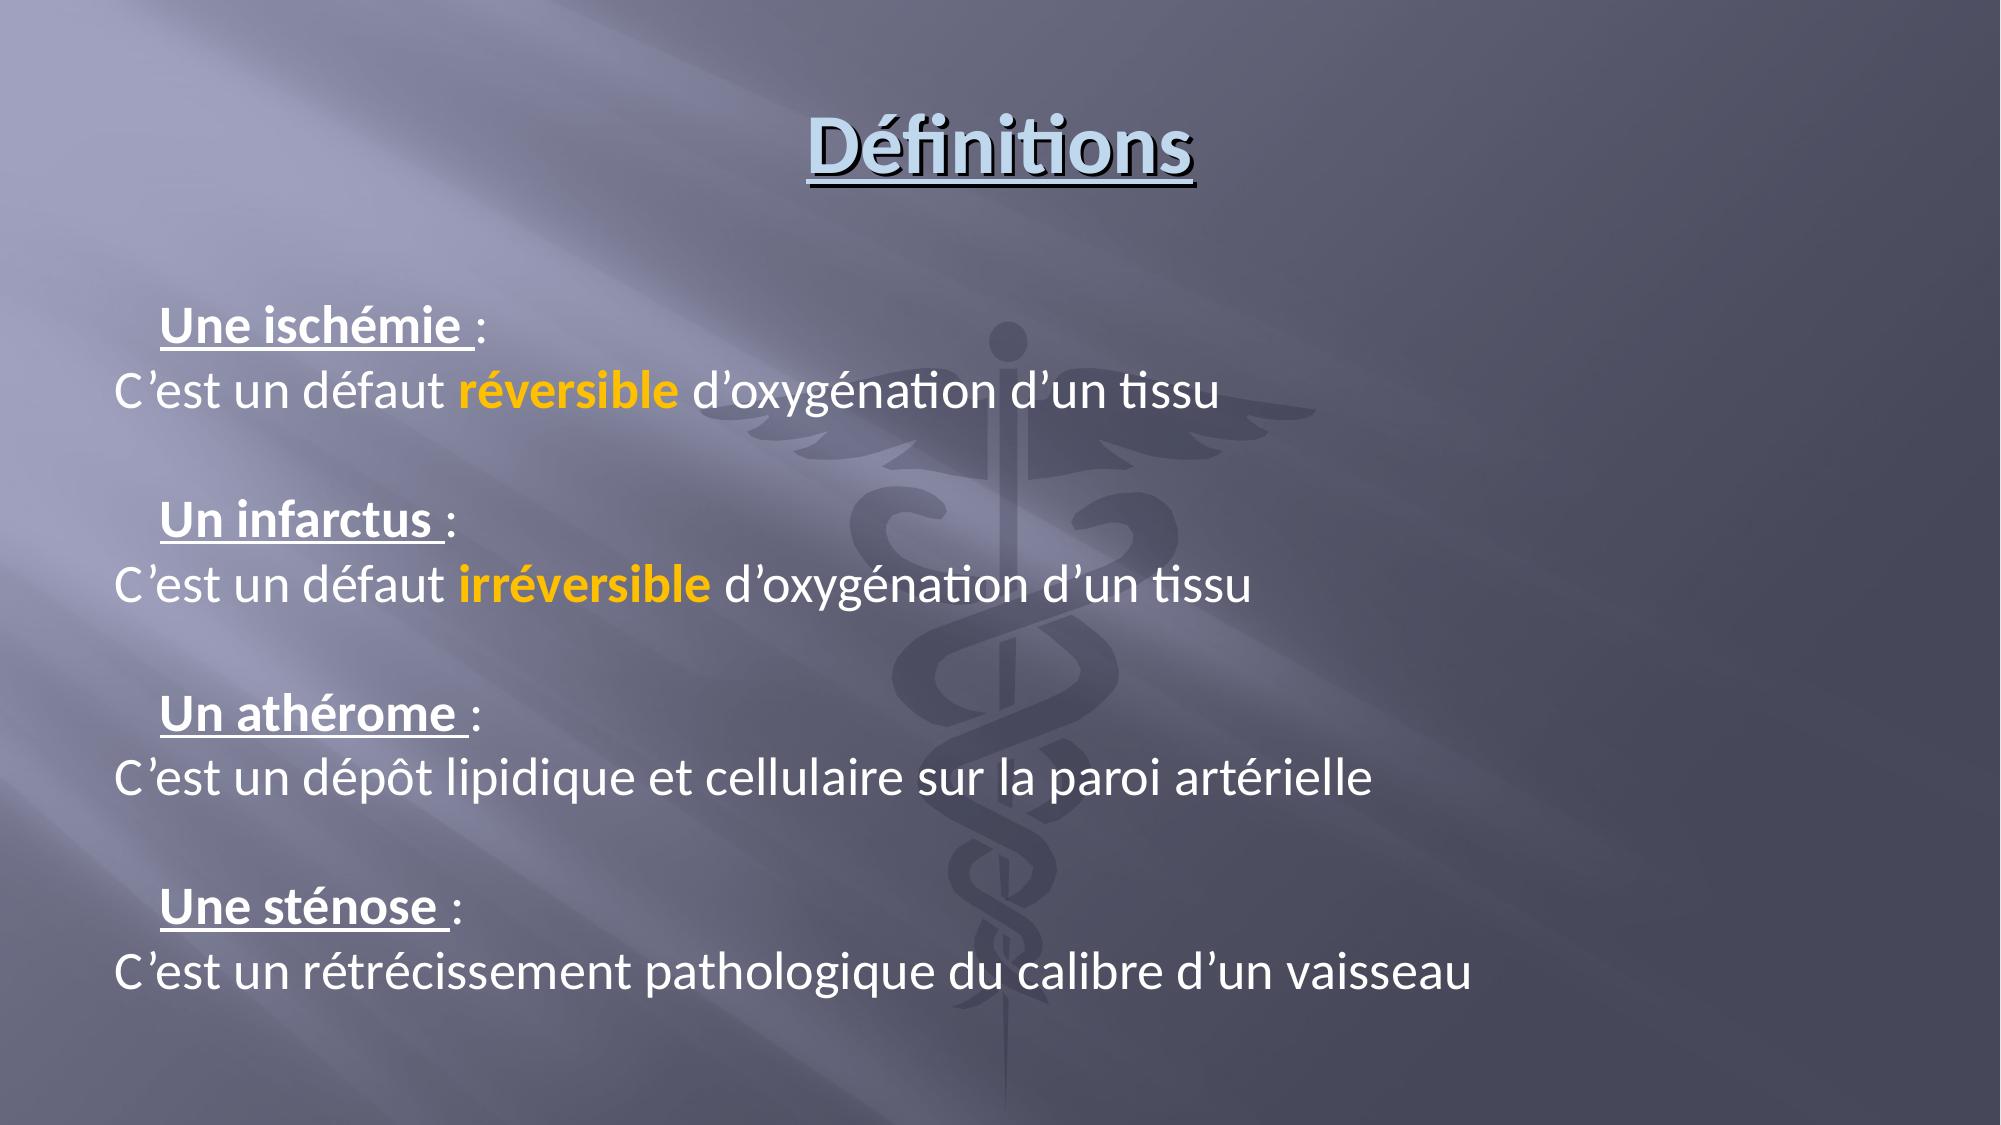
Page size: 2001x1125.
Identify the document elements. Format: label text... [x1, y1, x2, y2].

list Une ischémie : C’est un défaut réversible d’oxygénation d’un tissu Un infarctus : C’est un défaut irréversible d’oxygénation d’un tissu Un athérome : C’est un dépôt lipidique et cellulaire sur la paroi artérielle Une sténose : C’est un rétrécissement pathologique du calibre d’un vaisseau [99, 233, 1900, 1036]
title Définitions [99, 45, 1900, 233]
